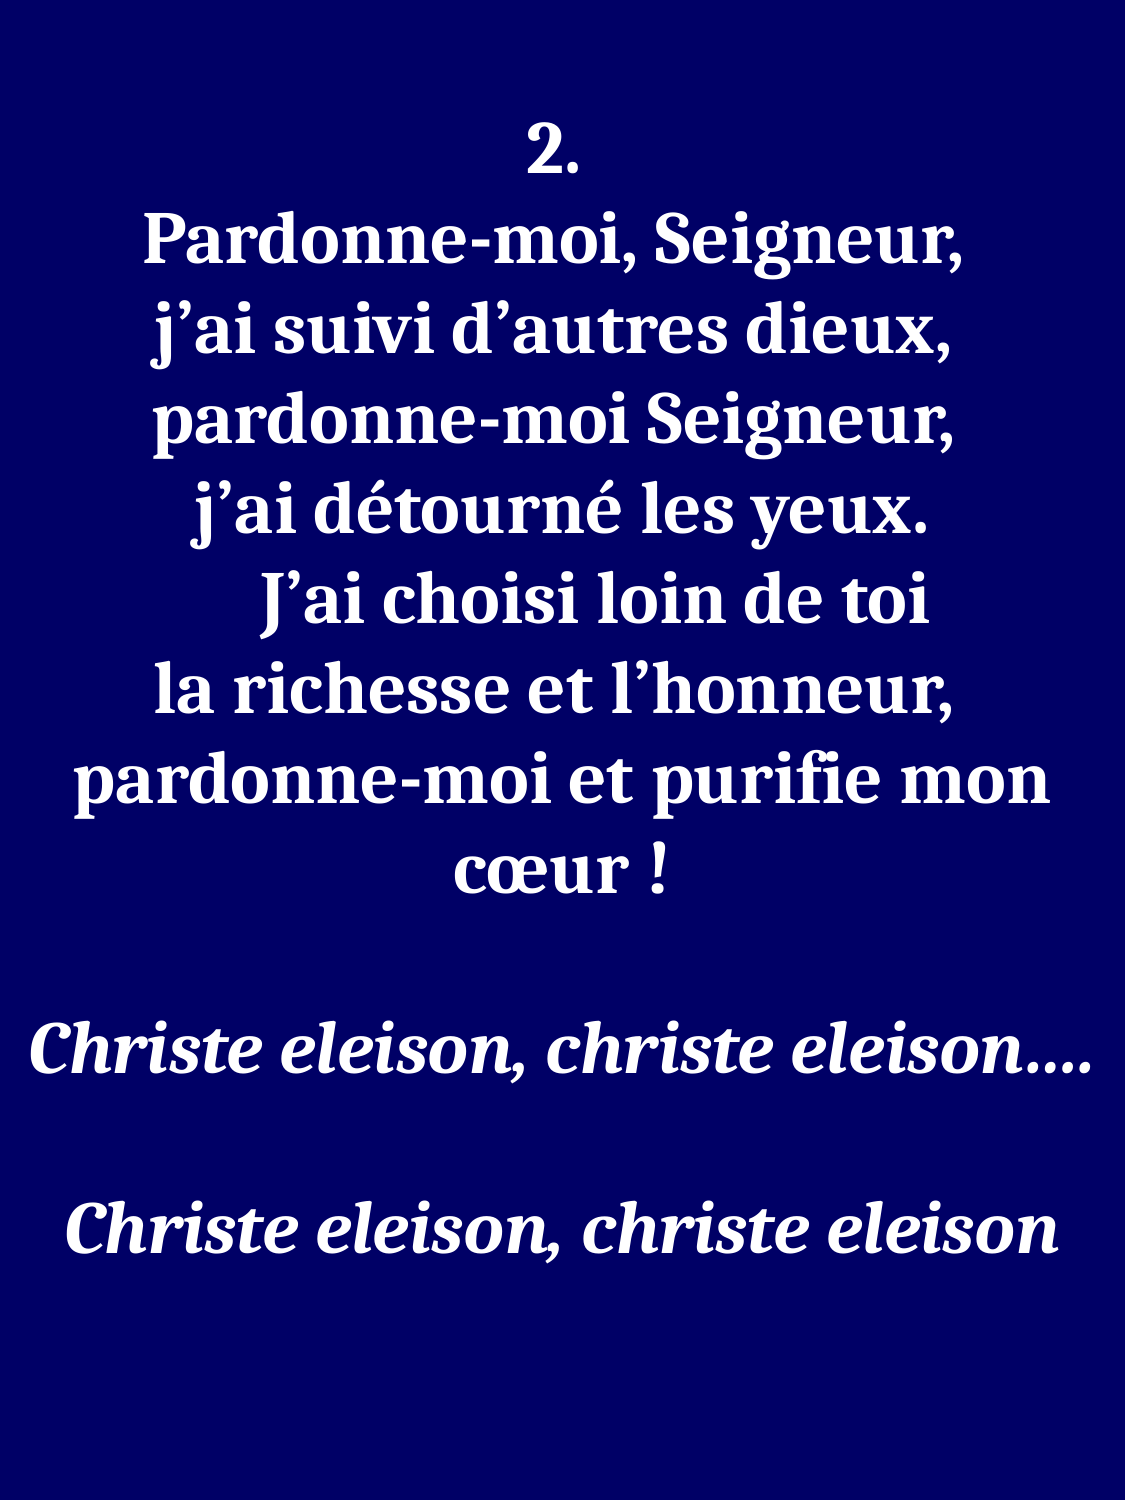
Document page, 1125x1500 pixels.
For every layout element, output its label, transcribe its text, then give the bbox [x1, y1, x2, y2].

text_box 2. Pardonne-moi, Seigneur, j’ai suivi d’autres dieux, pardonne-moi Seigneur, j’ai détourné les yeux. J’ai choisi loin de toi la richesse et l’honneur, pardonne-moi et purifie mon cœur ! Christe eleison, christe eleison…. Christe eleison, christe eleison [0, 90, 1125, 1276]
